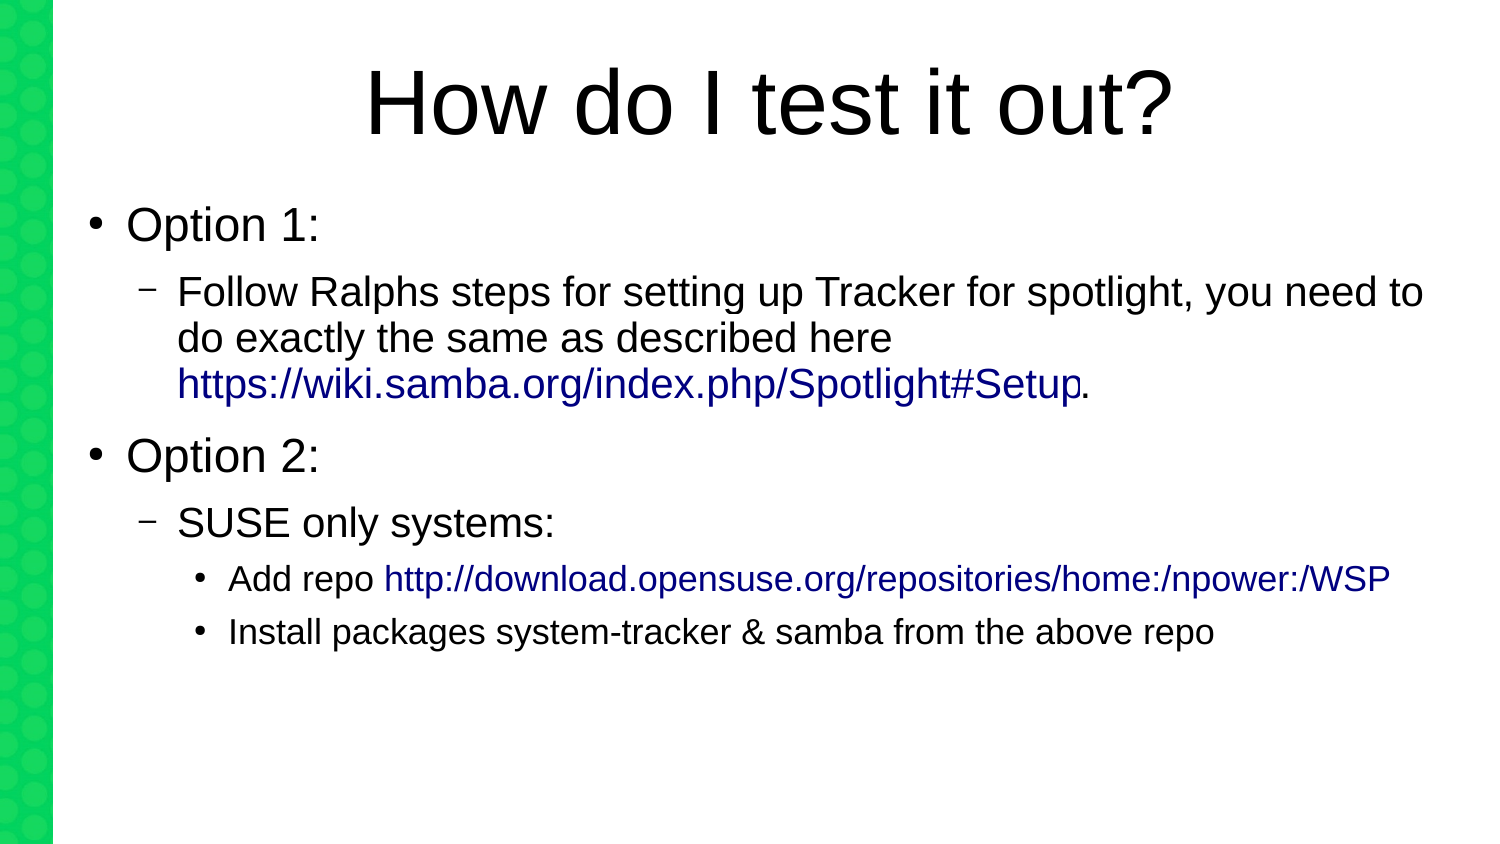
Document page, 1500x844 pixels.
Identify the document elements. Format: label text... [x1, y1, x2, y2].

title How do I test it out? [143, 51, 1397, 154]
picture [0, 0, 61, 844]
text_box [75, 197, 1426, 687]
